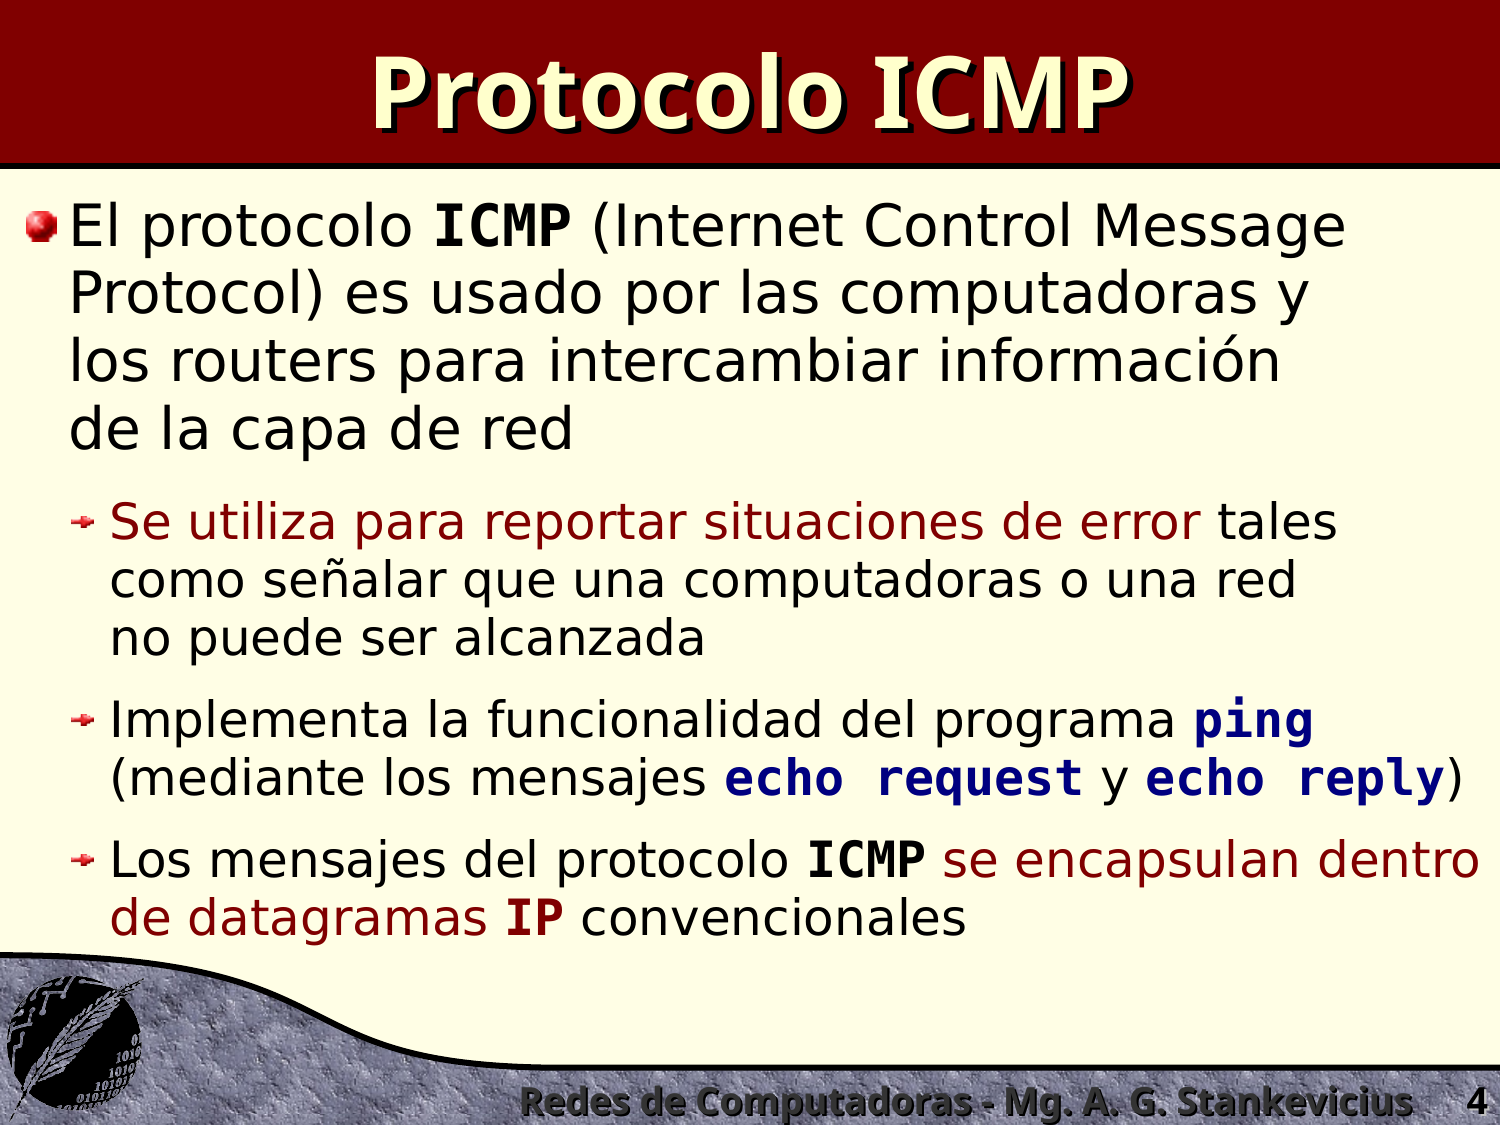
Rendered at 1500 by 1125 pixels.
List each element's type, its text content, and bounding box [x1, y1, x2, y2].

list El protocolo ICMP (Internet Control Message Protocol) es usado por las computadoras y los routers para intercambiar información de la capa de red Se utiliza para reportar situaciones de error tales como señalar que una computadoras o una red no puede ser alcanzada Implementa la funcionalidad del programa ping (mediante los mensajes echo request y echo reply) Los mensajes del protocolo ICMP se encapsulan dentro de datagramas IP convencionales [11, 192, 1486, 948]
picture [0, 959, 1500, 1125]
picture [790, 1100, 795, 1110]
picture [1047, 1100, 1054, 1110]
title Protocolo ICMP [15, 5, 1485, 160]
